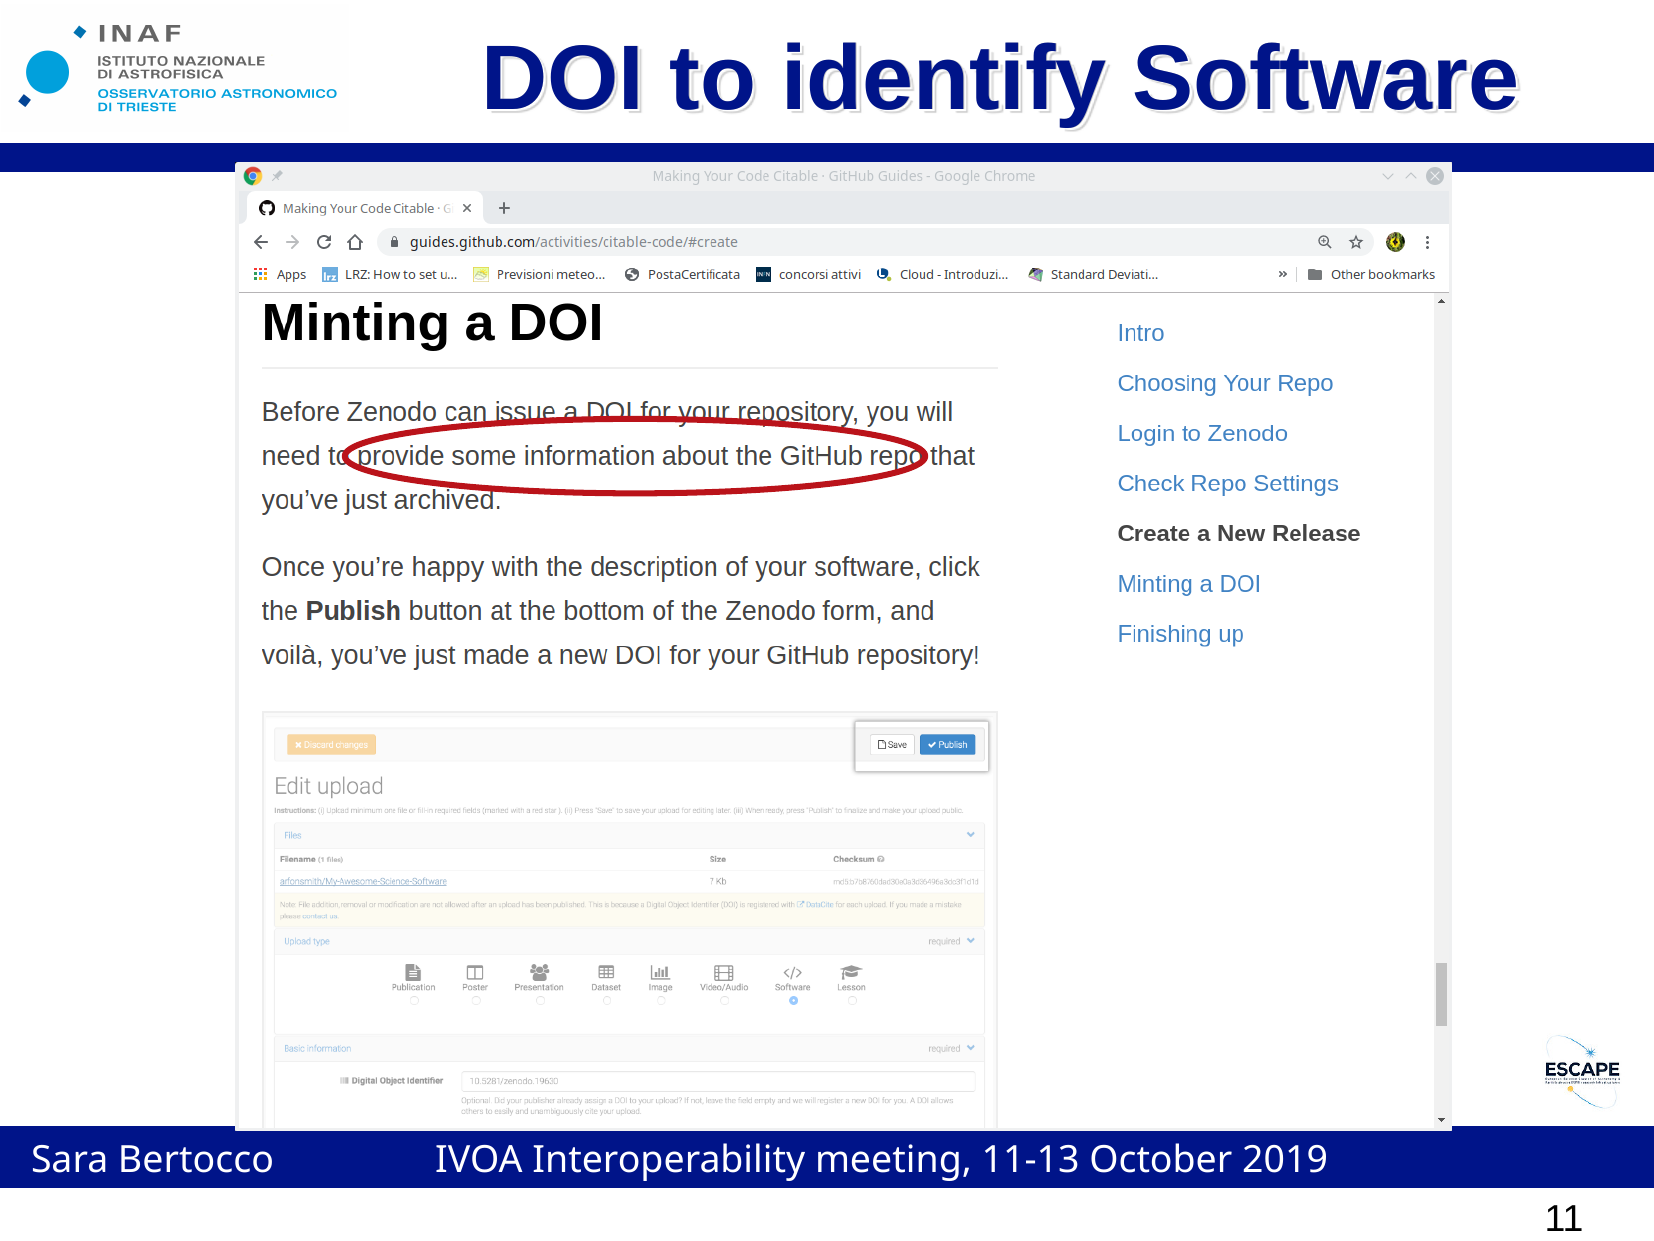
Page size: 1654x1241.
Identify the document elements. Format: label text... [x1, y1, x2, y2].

text_box [0, 143, 1654, 1217]
title DOI to identify Software [348, 4, 1654, 151]
picture [235, 162, 1452, 1131]
picture [1, 4, 348, 132]
picture [1519, 1027, 1645, 1116]
text_box <number> [1529, 1217, 1654, 1241]
